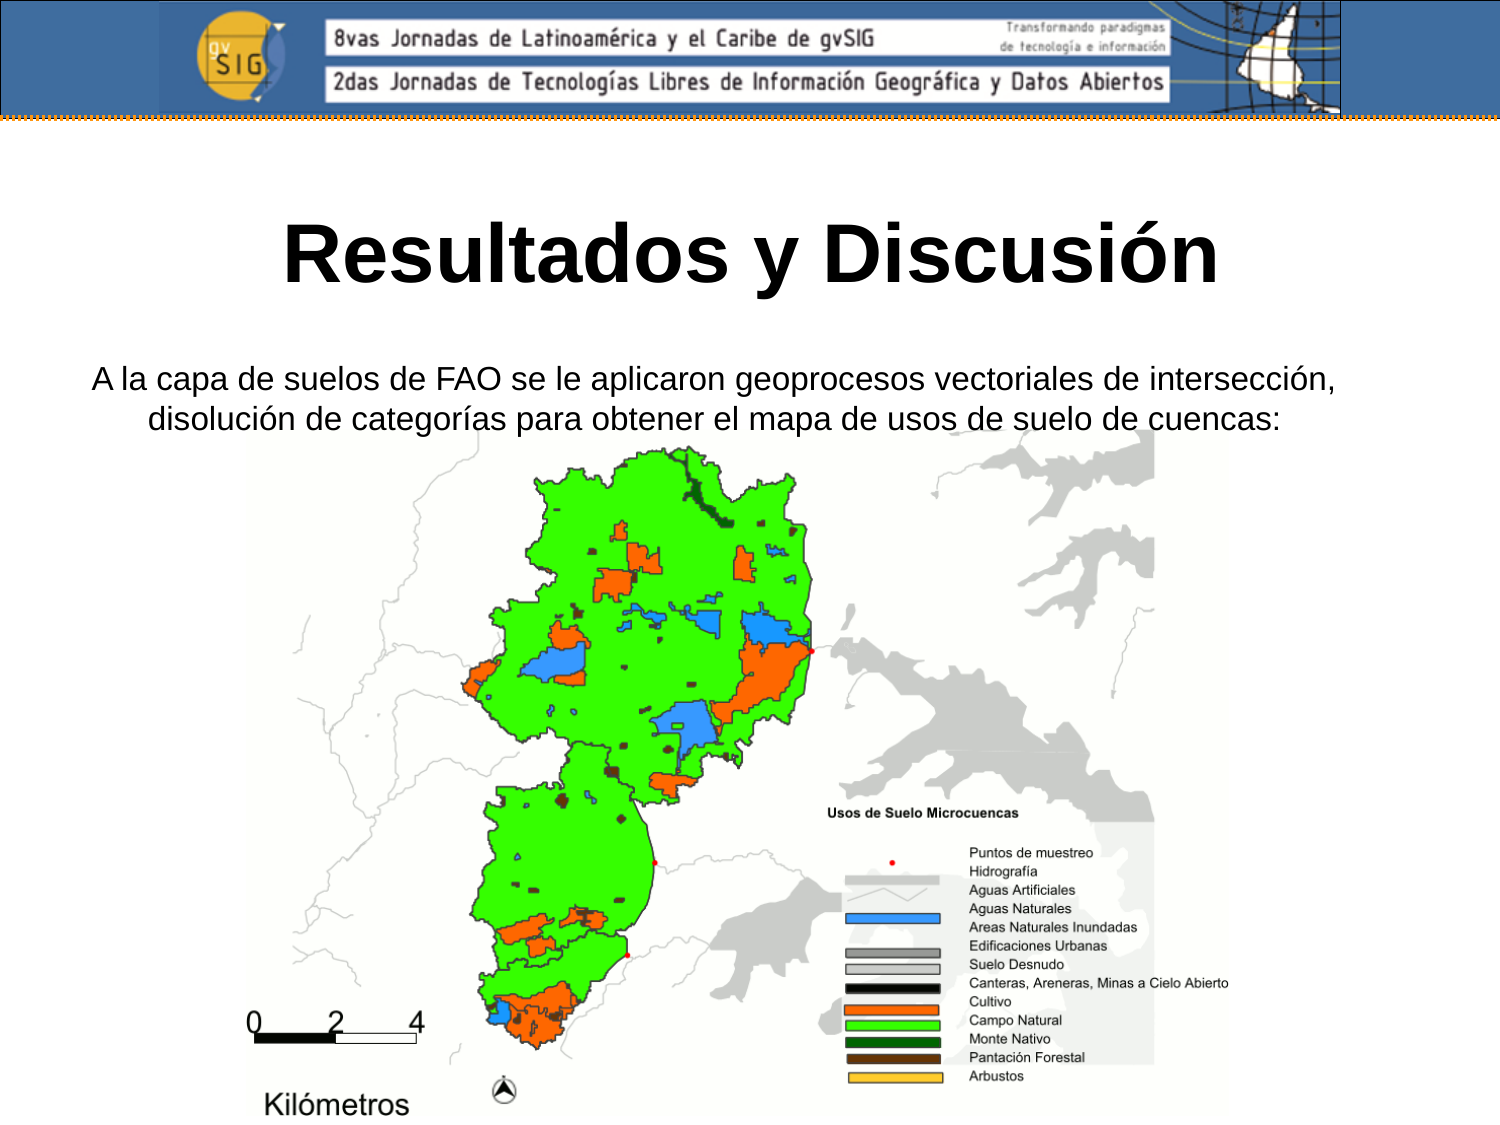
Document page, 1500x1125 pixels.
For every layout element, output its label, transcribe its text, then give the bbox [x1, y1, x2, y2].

picture [246, 1018, 1229, 1117]
title Resultados y Discusión [76, 166, 1427, 333]
list A la capa de suelos de FAO se le aplicaron geoprocesos vectoriales de intersección, disolución de categorías para obtener el mapa de usos de suelo de cuencas: [76, 349, 1427, 1018]
picture [159, 1, 1340, 113]
